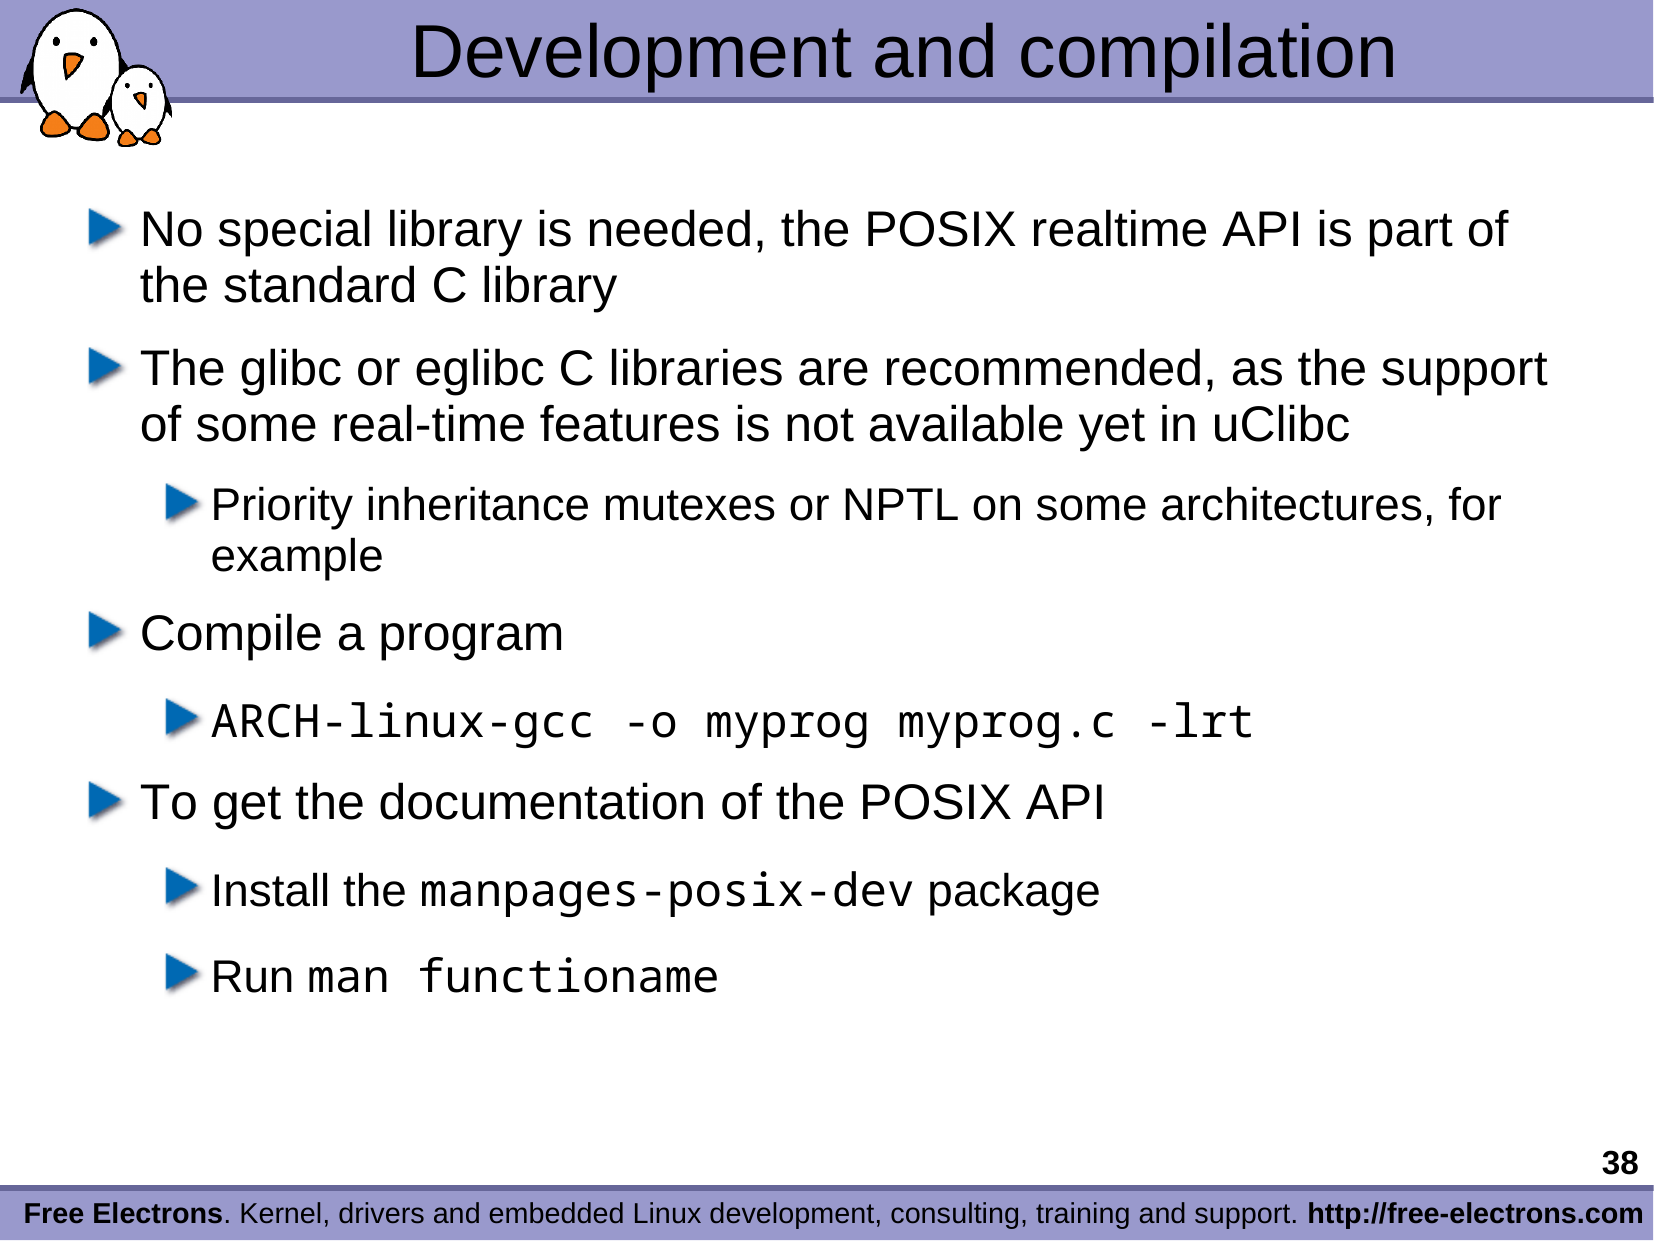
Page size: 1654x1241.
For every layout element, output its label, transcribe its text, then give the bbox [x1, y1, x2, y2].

title Development and compilation [178, 4, 1631, 98]
picture [20, 8, 172, 147]
list No special library is needed, the POSIX realtime API is part of the standard C library The glibc or eglibc C libraries are recommended, as the support of some real-time features is not available yet in uClibc Priority inheritance mutexes or NPTL on some architectures, for example Compile a program ARCH-linux-gcc -o myprog myprog.c -lrt To get the documentation of the POSIX API Install the manpages-posix-dev package Run man functioname [68, 201, 1592, 1118]
